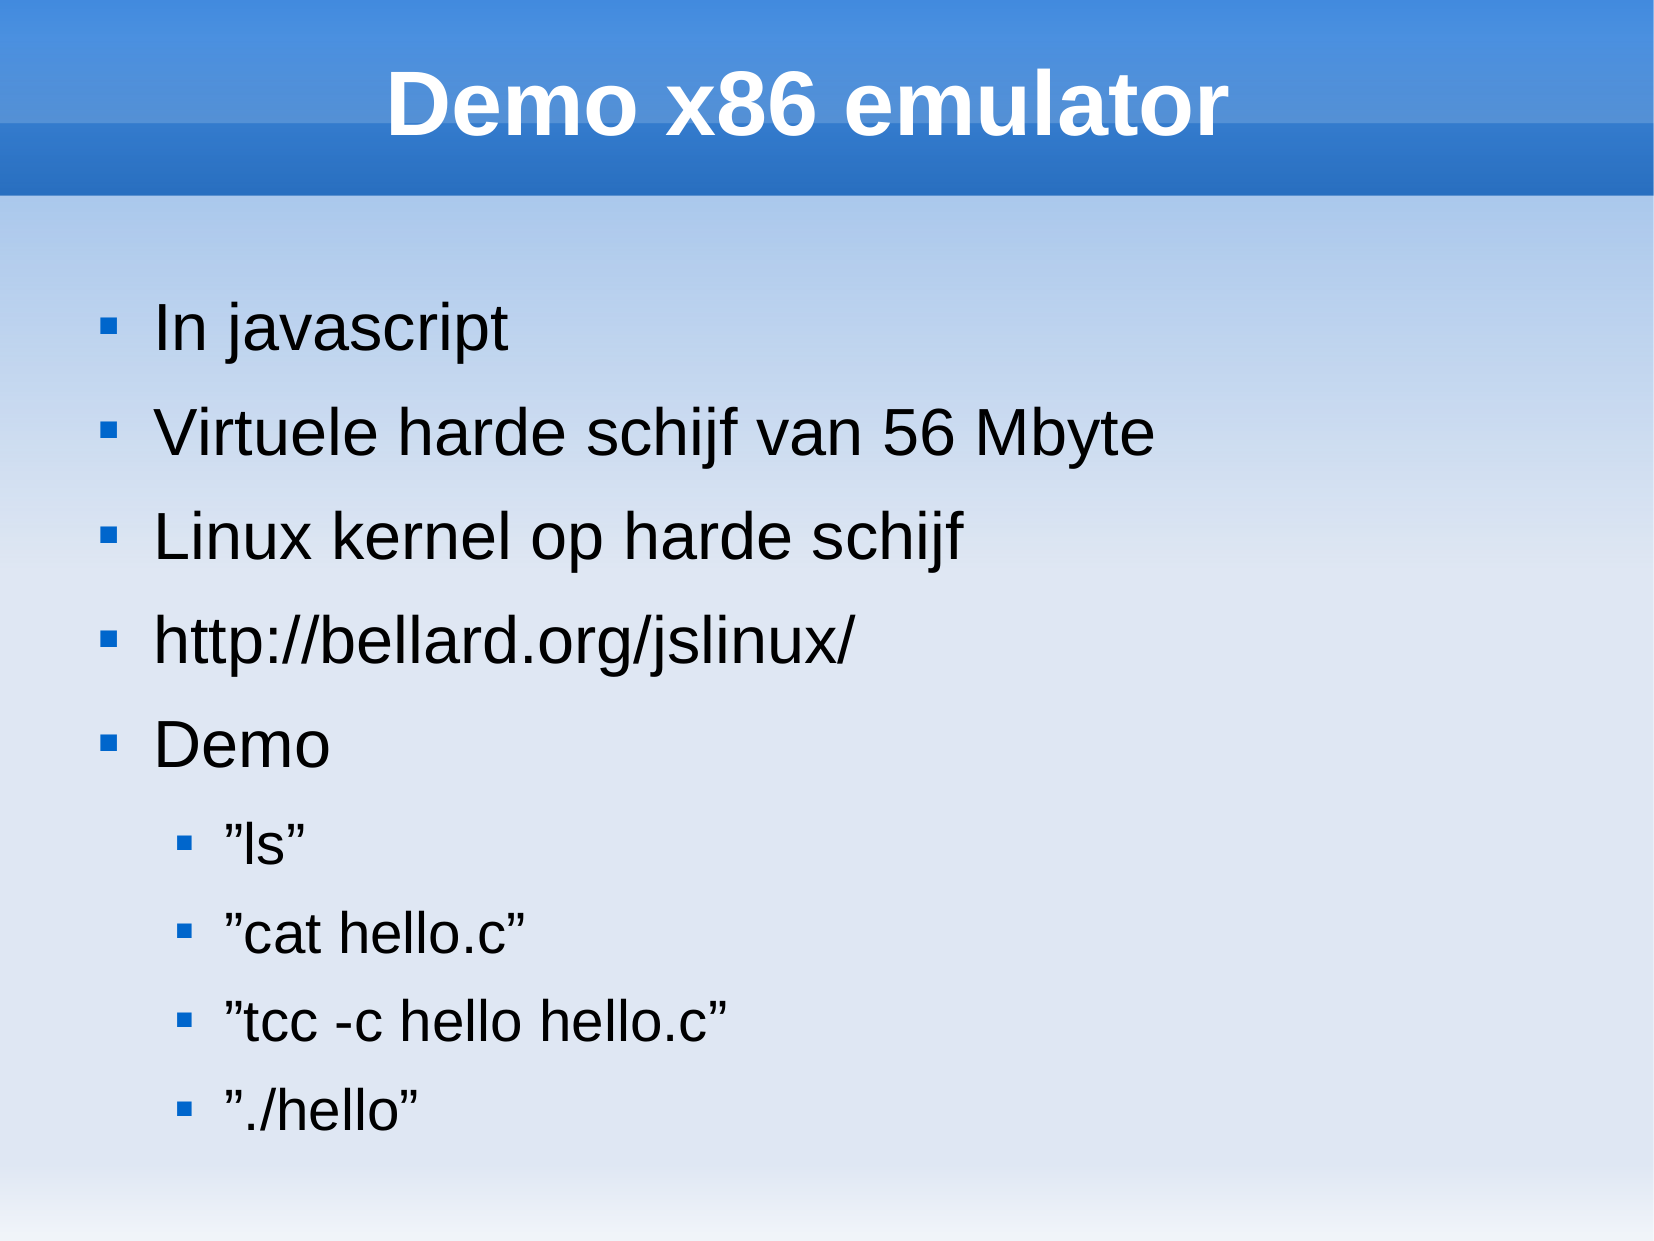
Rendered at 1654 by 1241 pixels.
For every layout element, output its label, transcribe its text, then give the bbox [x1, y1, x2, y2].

list In javascript Virtuele harde schijf van 56 Mbyte Linux kernel op harde schijf http://bellard.org/jslinux/ Demo ”ls” ”cat hello.c” ”tcc -c hello hello.c” ”./hello” [82, 290, 1571, 1143]
title Demo x86 emulator [76, 7, 1565, 200]
picture [0, 0, 1654, 1241]
